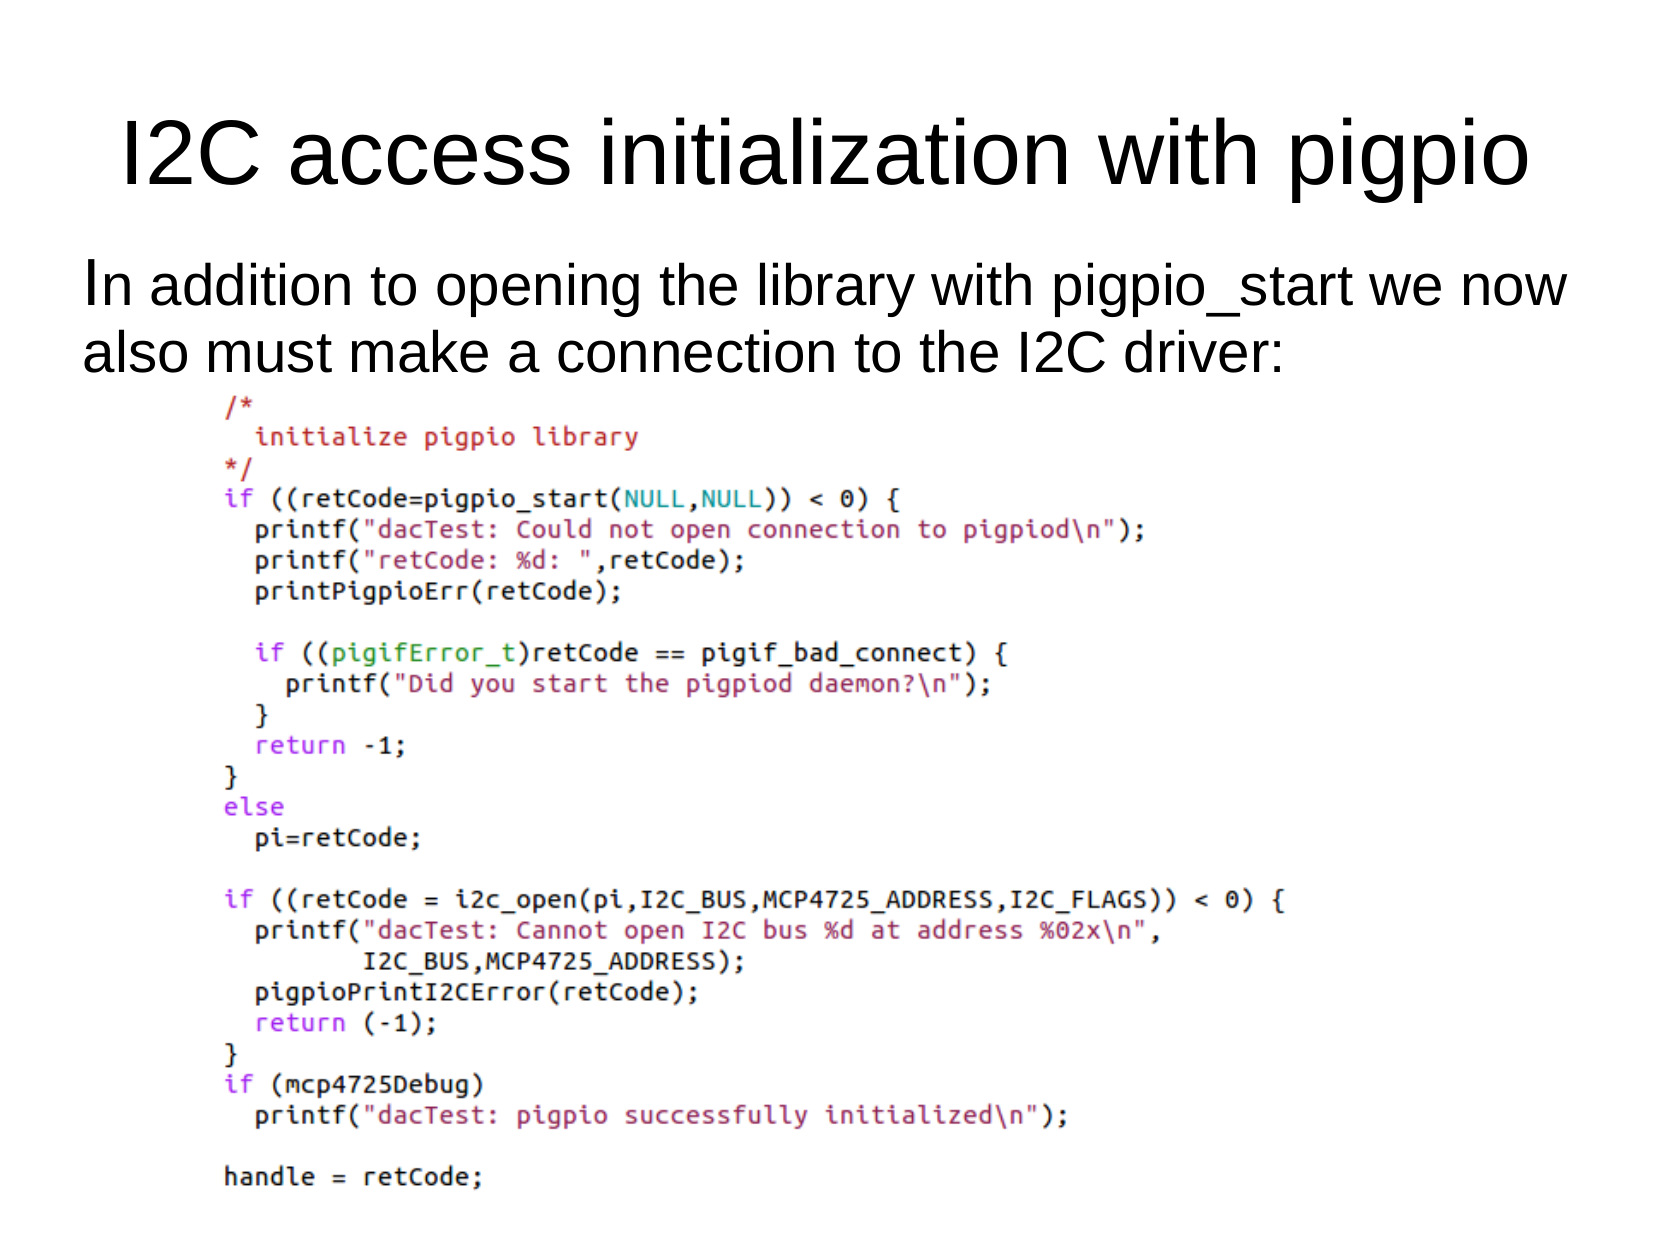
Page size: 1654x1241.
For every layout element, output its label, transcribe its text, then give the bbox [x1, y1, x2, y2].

title I2C access initialization with pigpio [82, 49, 1571, 245]
picture [195, 379, 1321, 1196]
list In addition to opening the library with pigpio_start we now also must make a connection to the I2C driver: [82, 245, 1571, 466]
